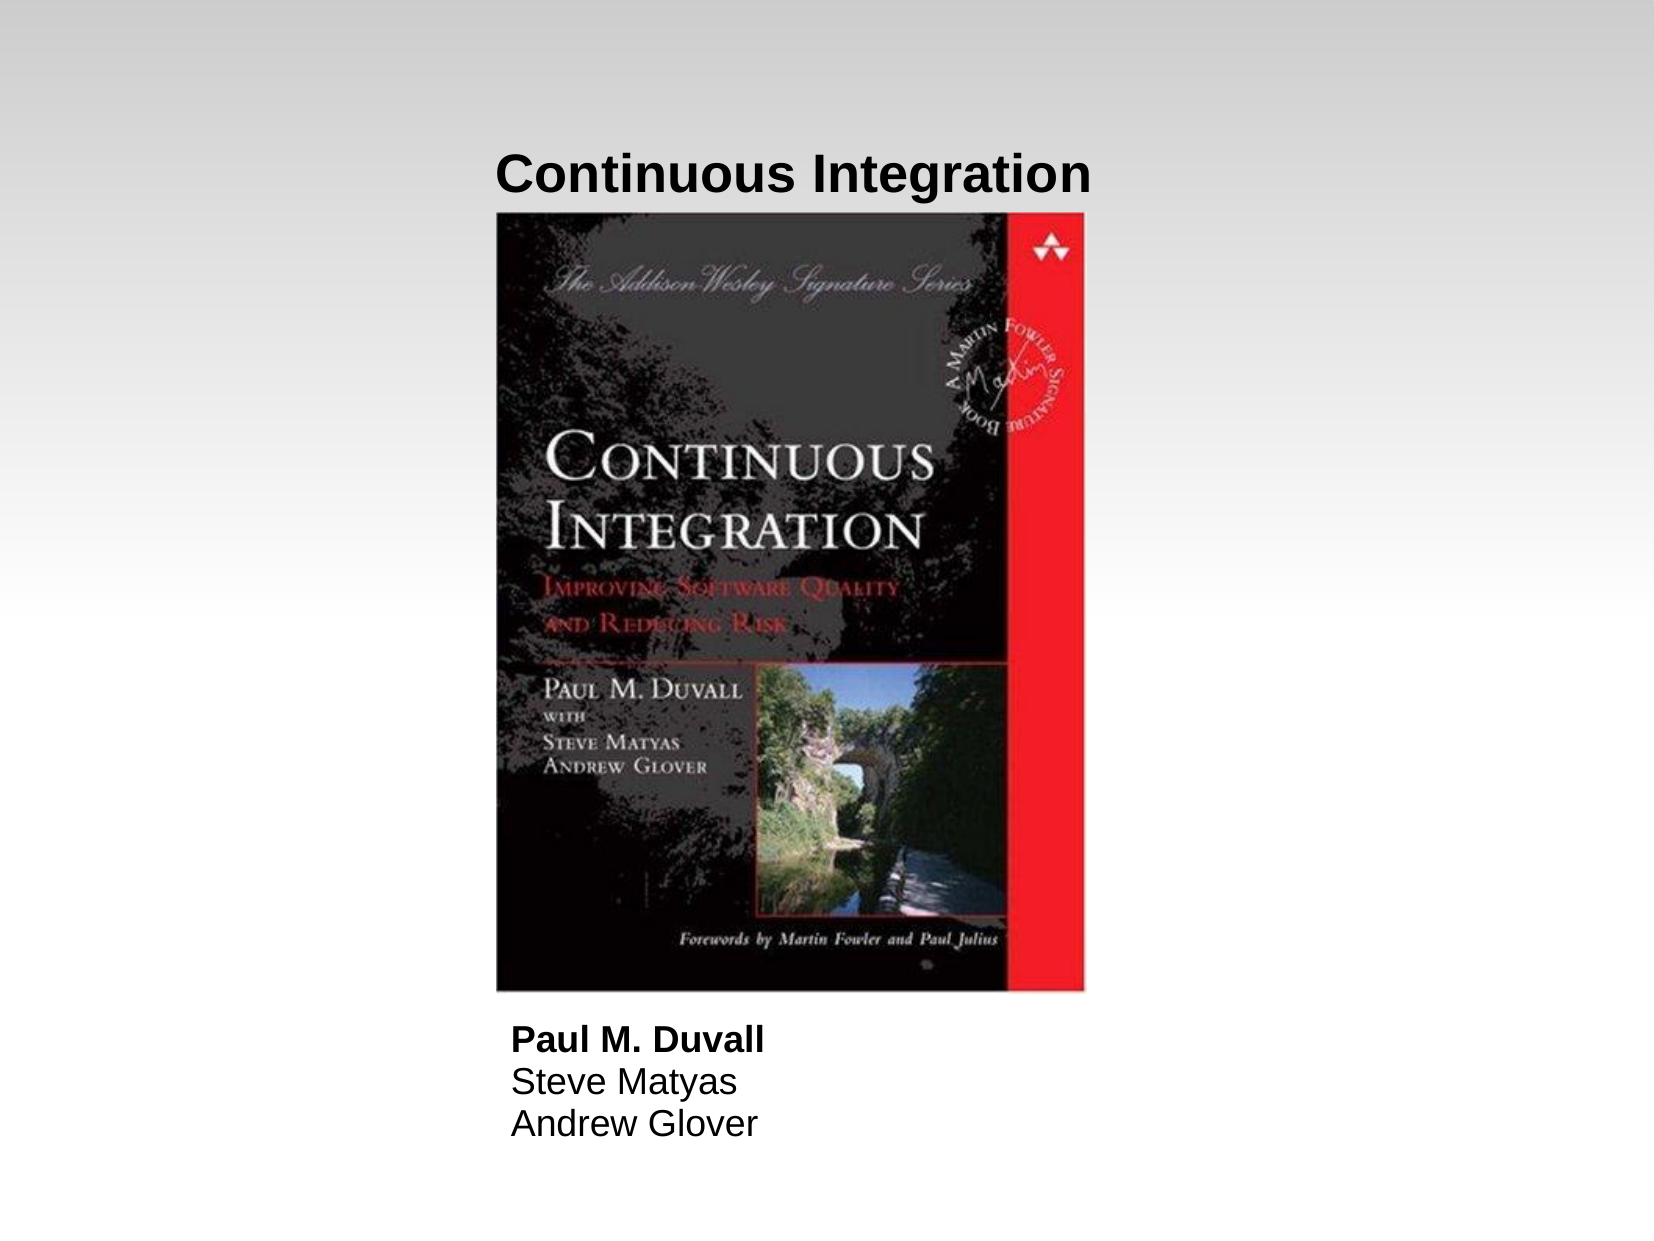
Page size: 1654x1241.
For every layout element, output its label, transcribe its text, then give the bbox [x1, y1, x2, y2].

text_box Continuous Integration [248, 135, 1341, 225]
picture [496, 212, 1087, 994]
text_box Paul M. Duvall Steve Matyas Andrew Glover [496, 1010, 1087, 1152]
